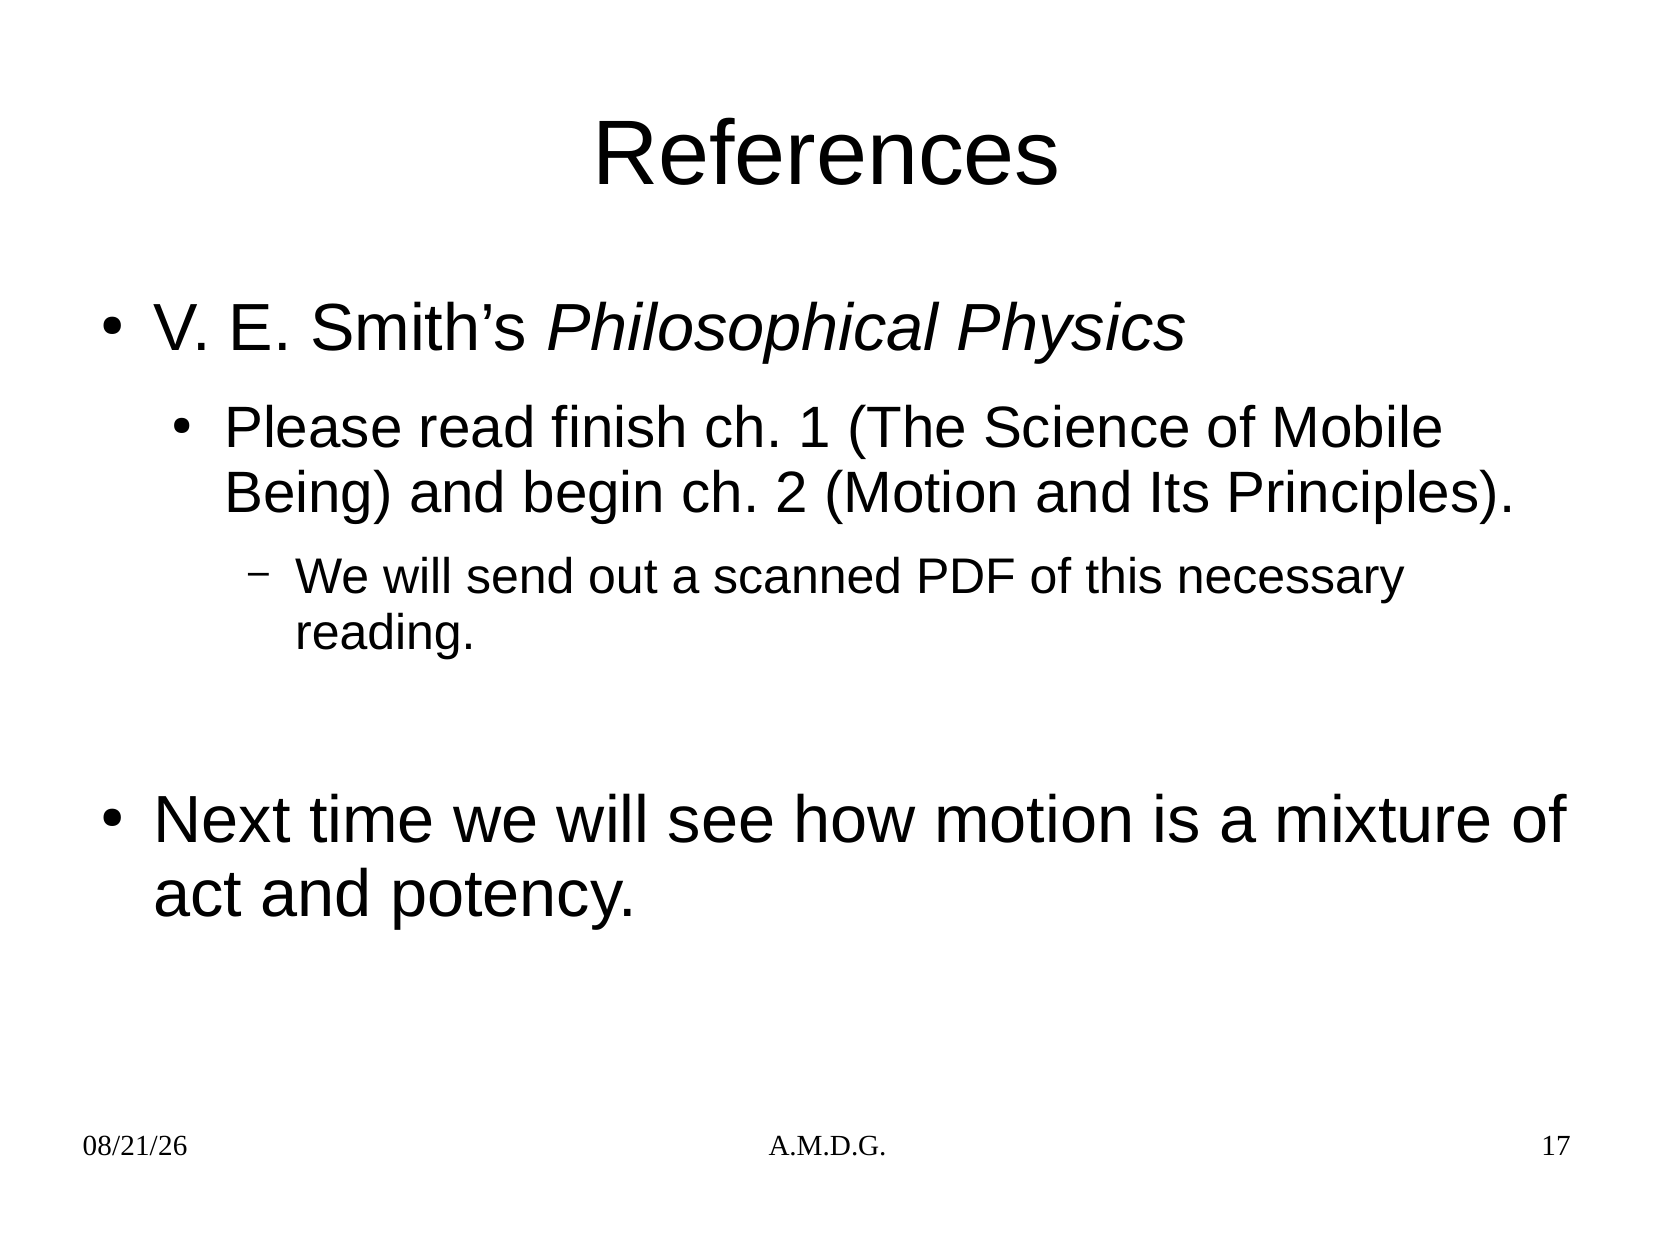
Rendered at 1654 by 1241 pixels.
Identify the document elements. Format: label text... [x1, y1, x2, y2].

list V. E. Smith’s Philosophical Physics Please read finish ch. 1 (The Science of Mobile Being) and begin ch. 2 (Motion and Its Principles). We will send out a scanned PDF of this necessary reading. Next time we will see how motion is a mixture of act and potency. [82, 290, 1571, 1109]
title References [82, 49, 1571, 257]
